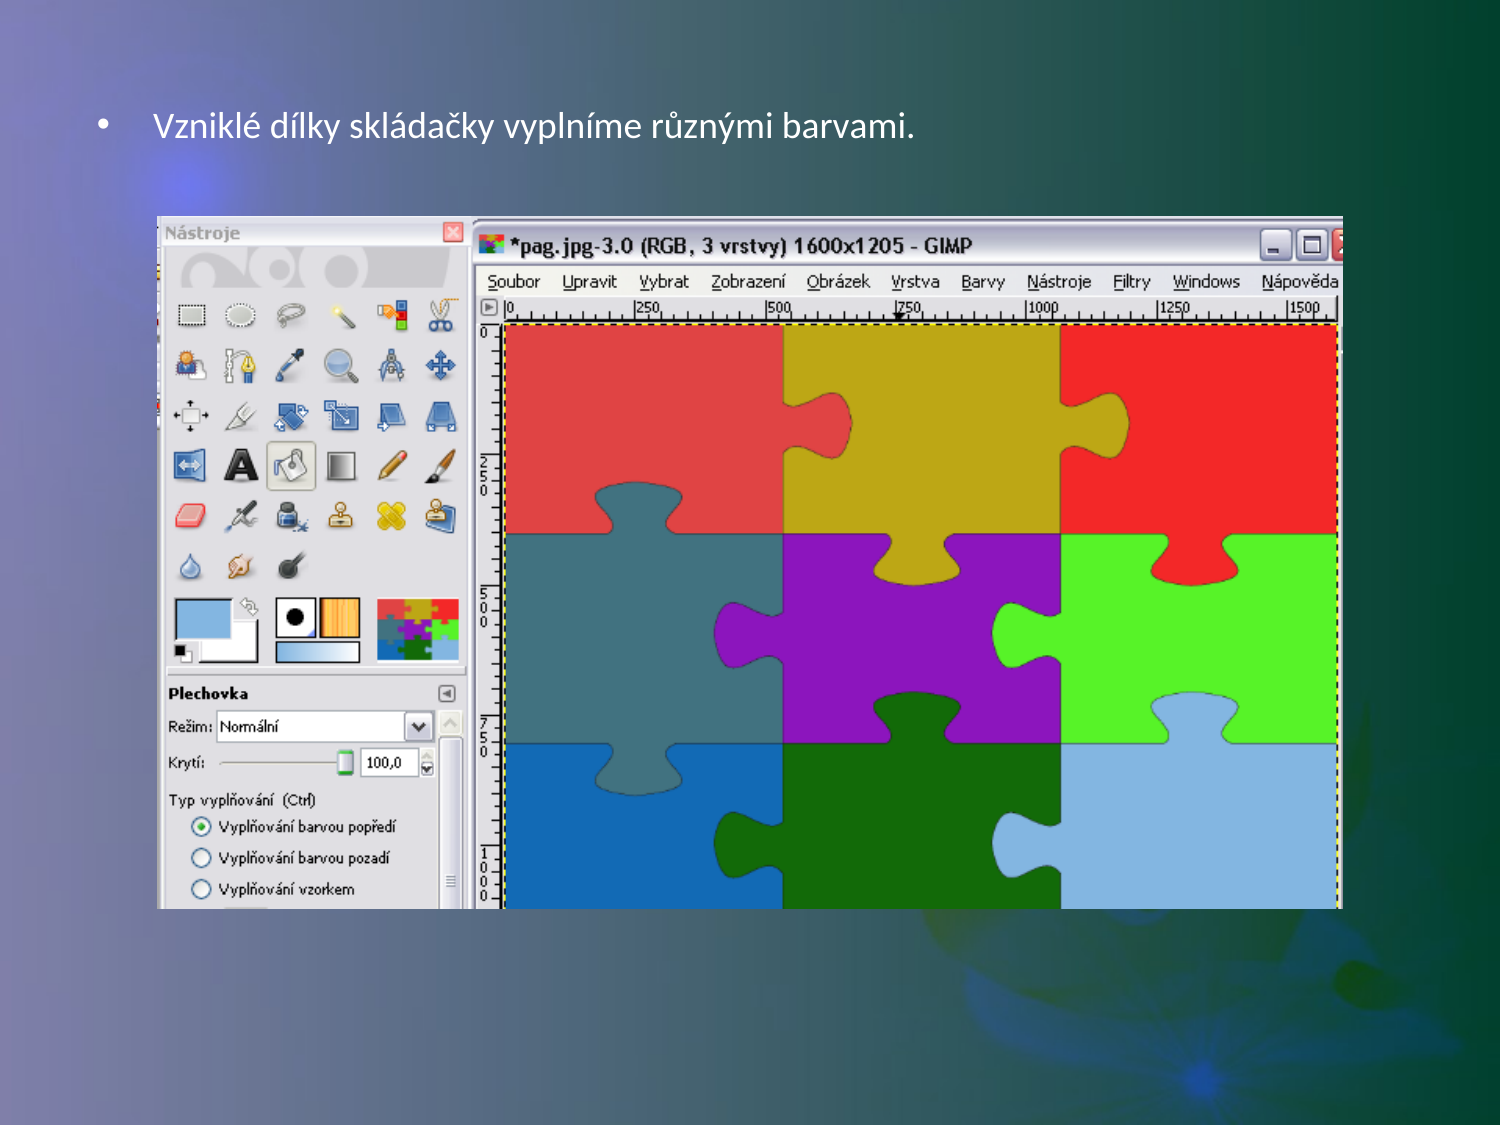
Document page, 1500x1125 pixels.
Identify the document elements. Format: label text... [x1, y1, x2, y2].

list Vzniklé dílky skládačky vyplníme různými barvami. [81, 93, 1395, 188]
picture [0, 0, 1500, 1125]
